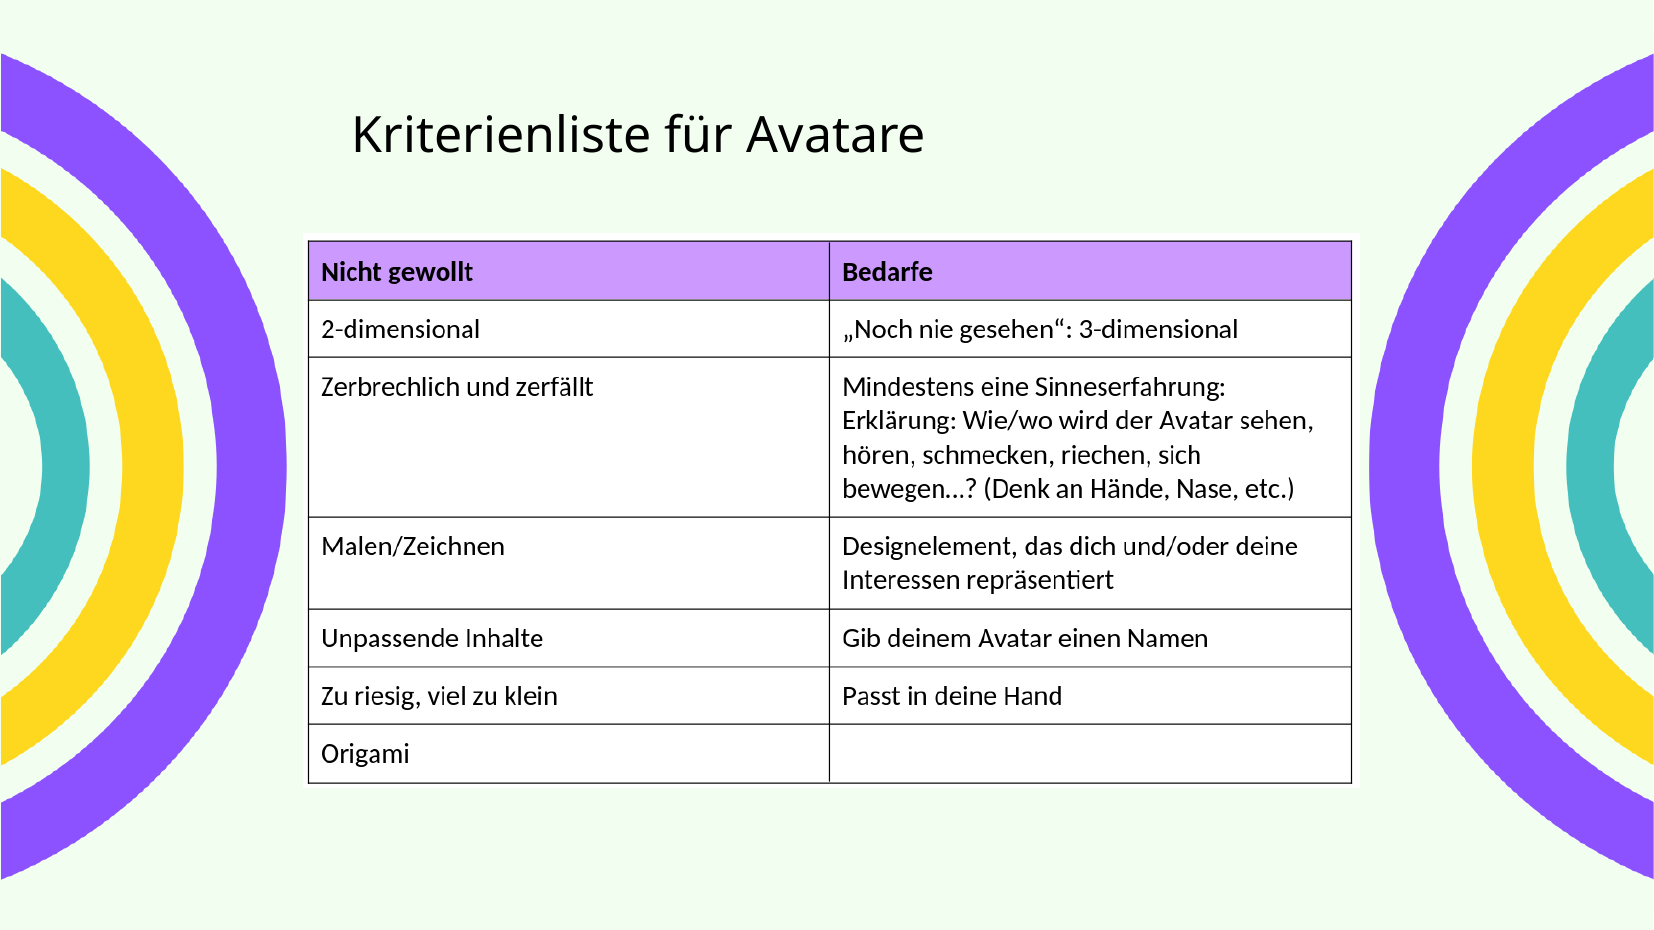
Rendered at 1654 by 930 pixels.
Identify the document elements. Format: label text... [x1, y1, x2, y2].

text_box Kriterienliste für Avatare [336, 91, 1360, 233]
picture [1, 29, 1654, 916]
